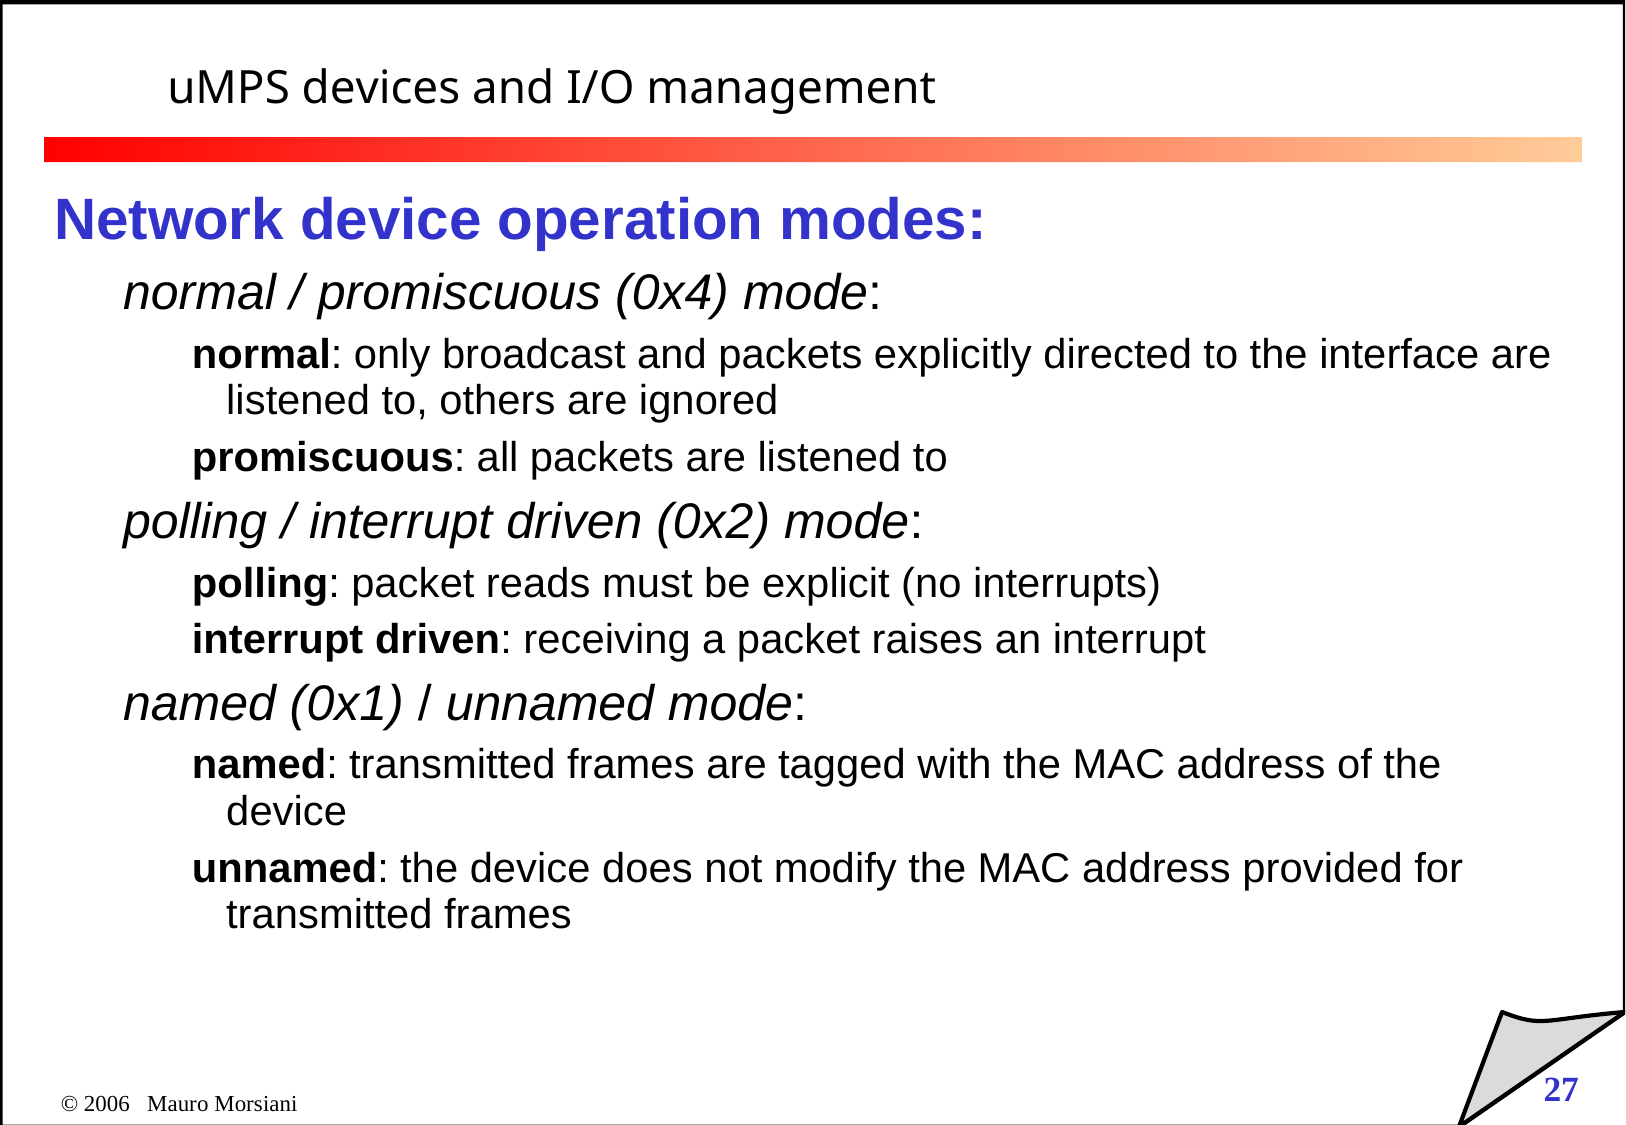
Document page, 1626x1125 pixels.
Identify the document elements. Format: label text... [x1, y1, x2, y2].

title uMPS devices and I/O management [37, 44, 1587, 130]
list Network device operation modes: normal / promiscuous (0x4) mode: normal: only broadcast and packets explicitly directed to the interface are listened to, others are ignored promiscuous: all packets are listened to polling / interrupt driven (0x2) mode: polling: packet reads must be explicit (no interrupts) interrupt driven: receiving a packet raises an interrupt named (0x1) / unnamed mode: named: transmitted frames are tagged with the MAC address of the device unnamed: the device does not modify the MAC address provided for transmitted frames [54, 187, 1569, 1059]
chart [824, 187, 1571, 739]
